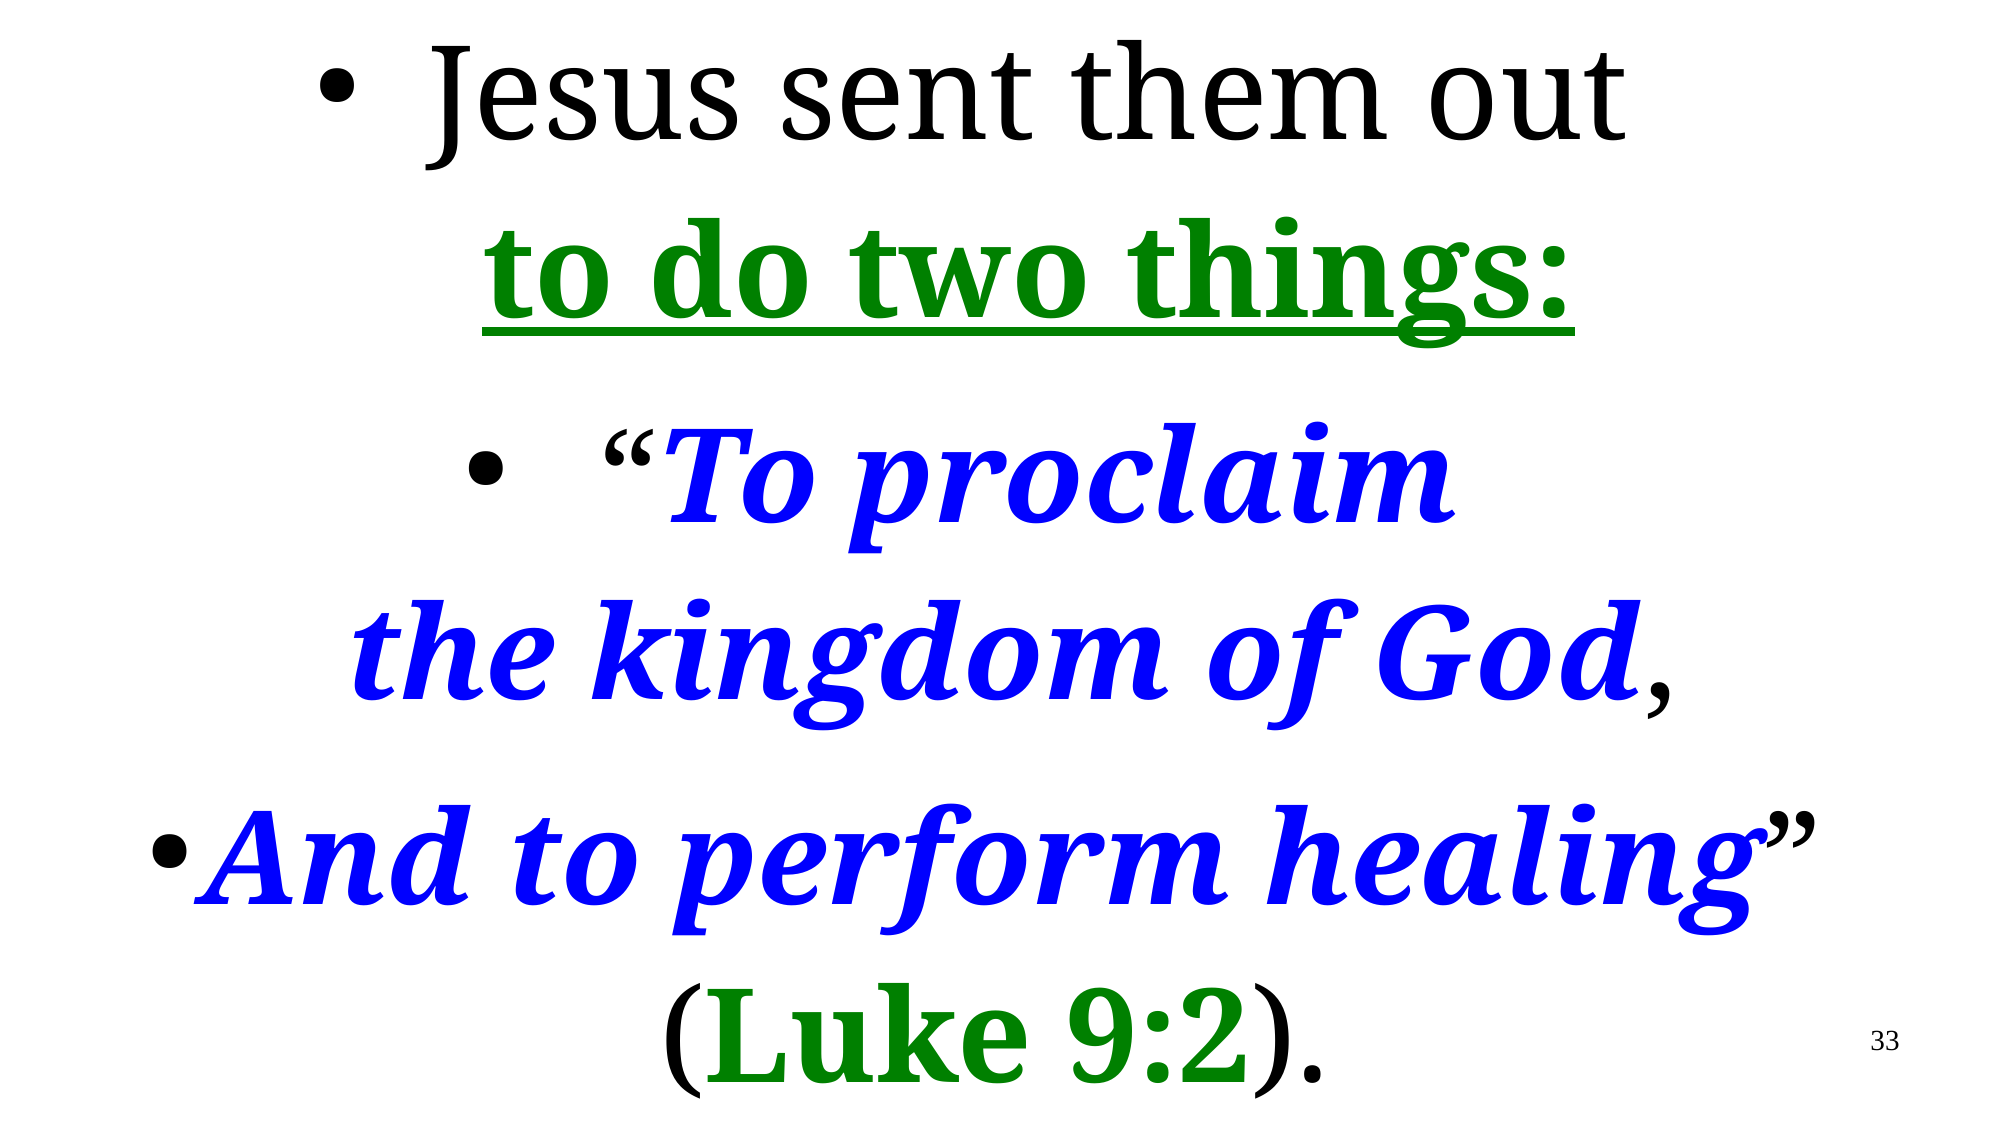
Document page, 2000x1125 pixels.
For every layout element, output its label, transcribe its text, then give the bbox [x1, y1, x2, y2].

list Jesus sent them out to do two things: “To proclaim the kingdom of God, And to perform healing” (Luke 9:2). [0, 0, 1996, 1123]
